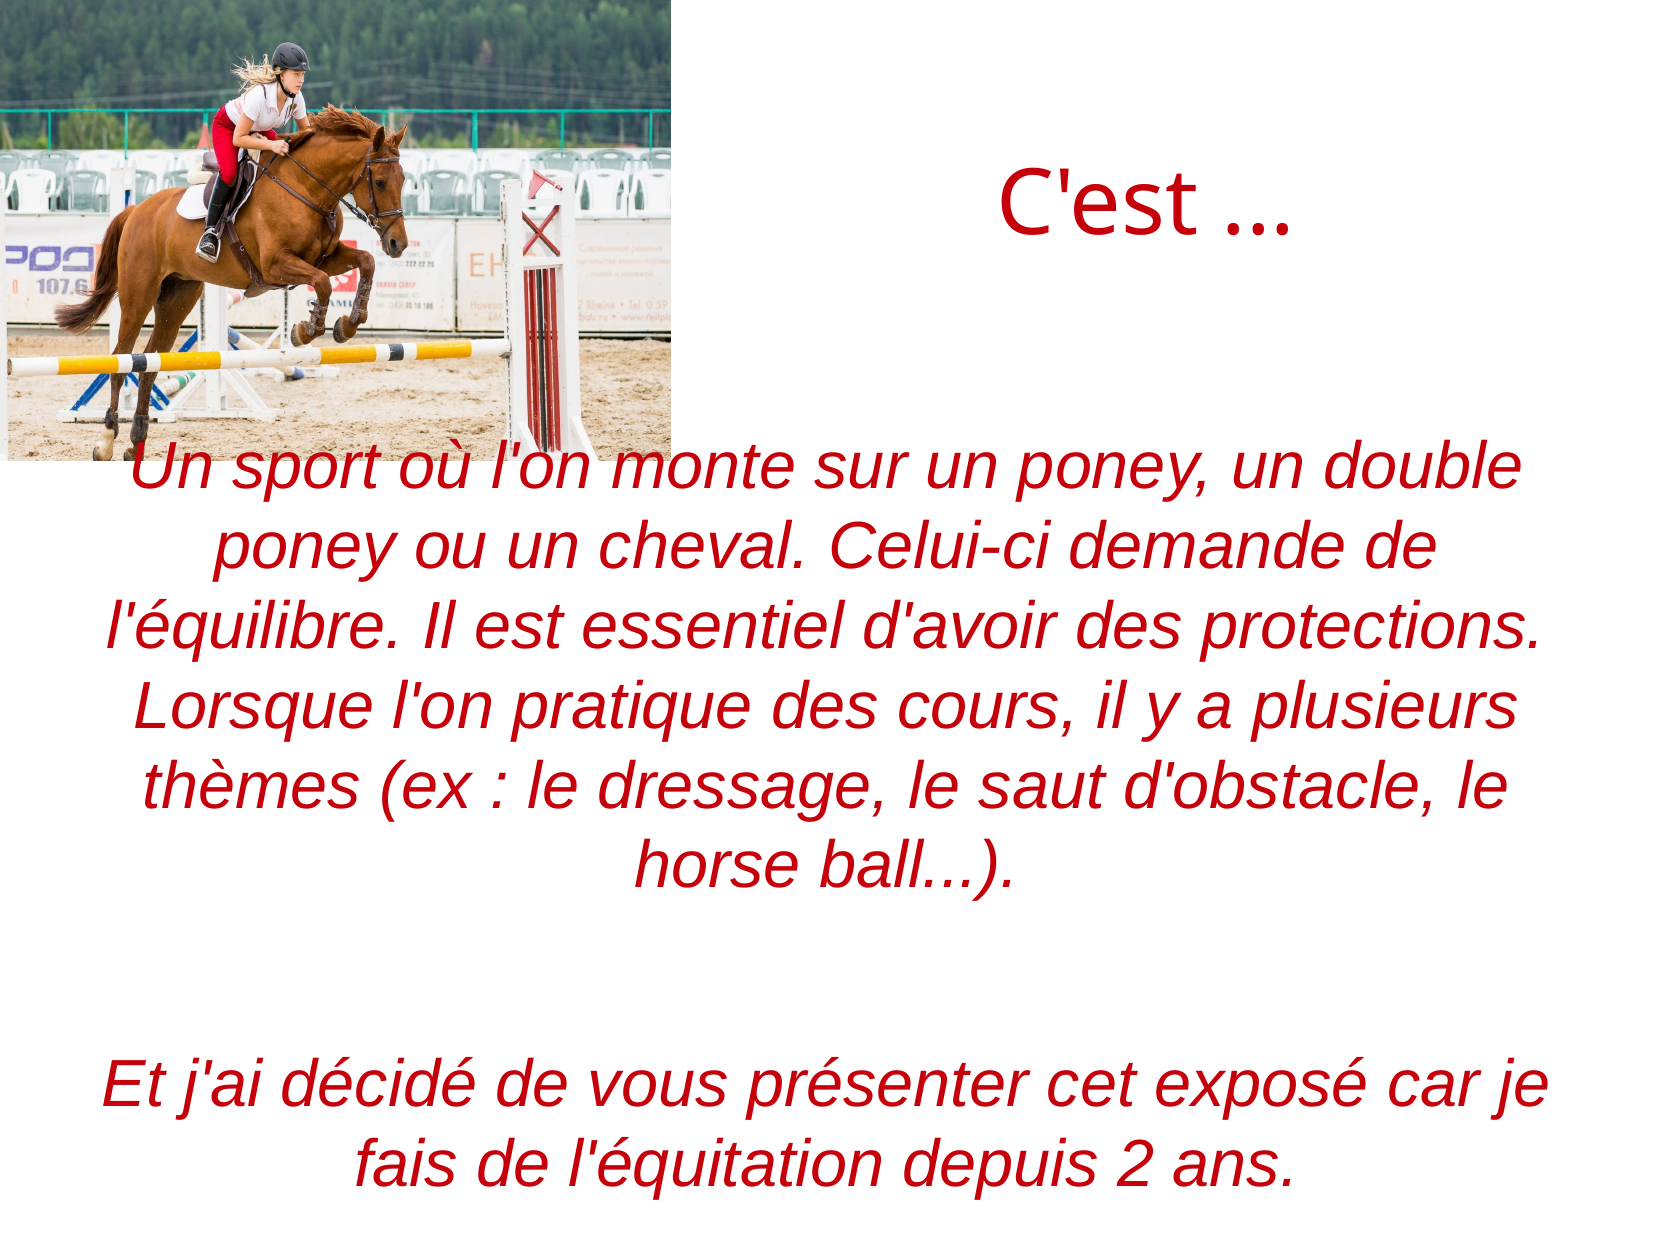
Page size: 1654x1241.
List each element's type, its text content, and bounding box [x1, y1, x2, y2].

title C'est ... [671, 94, 1654, 302]
subtitle Un sport où l'on monte sur un poney, un double poney ou un cheval. Celui-ci demande de l'équilibre. Il est essentiel d'avoir des protections. Lorsque l'on pratique des cours, il y a plusieurs thèmes (ex : le dressage, le saut d'obstacle, le horse ball...). Et j'ai décidé de vous présenter cet exposé car je fais de l'équitation depuis 2 ans. [82, 401, 1571, 1221]
picture [0, 0, 671, 461]
